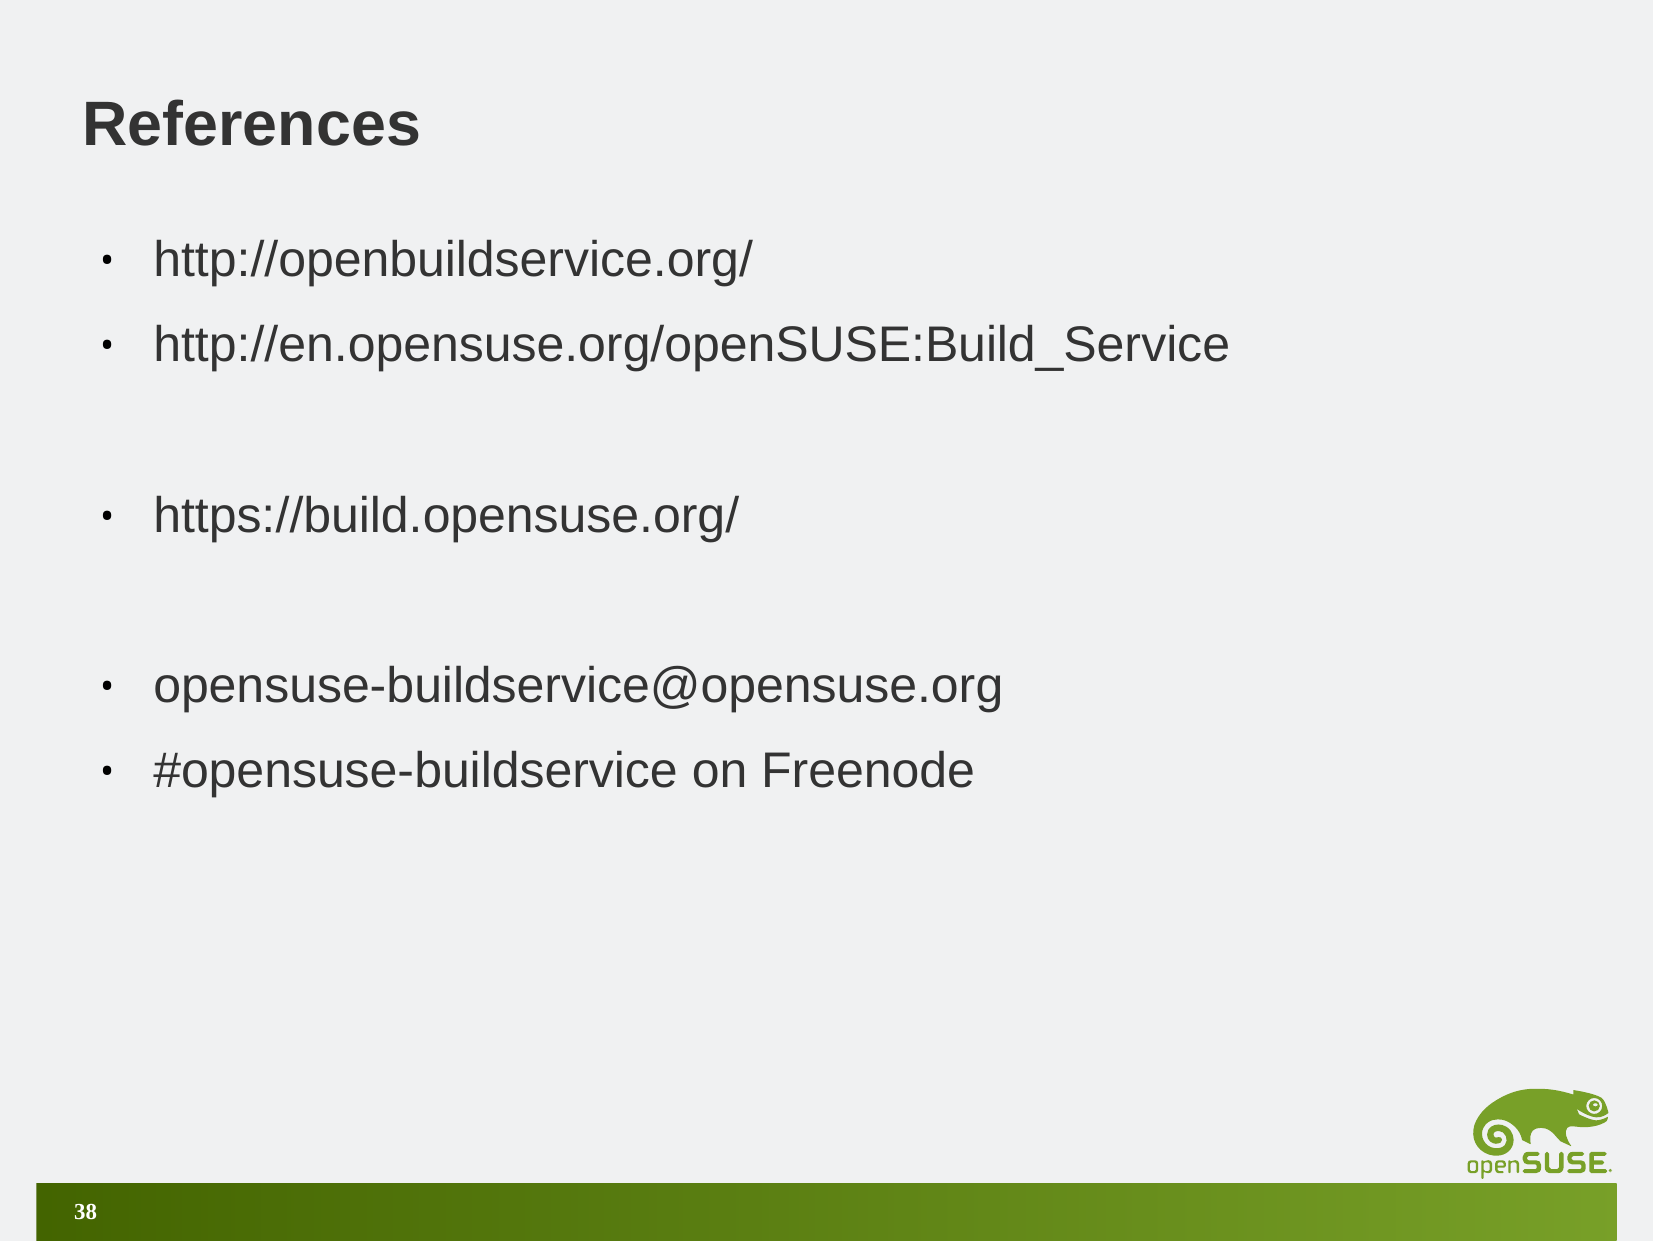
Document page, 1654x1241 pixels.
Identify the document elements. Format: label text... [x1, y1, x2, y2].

title References [82, 49, 1571, 198]
picture [0, 0, 1653, 1241]
list http://openbuildservice.org/ http://en.opensuse.org/openSUSE:Build_Service https://build.opensuse.org/ opensuse-buildservice@opensuse.org #opensuse-buildservice on Freenode [82, 231, 1571, 1050]
